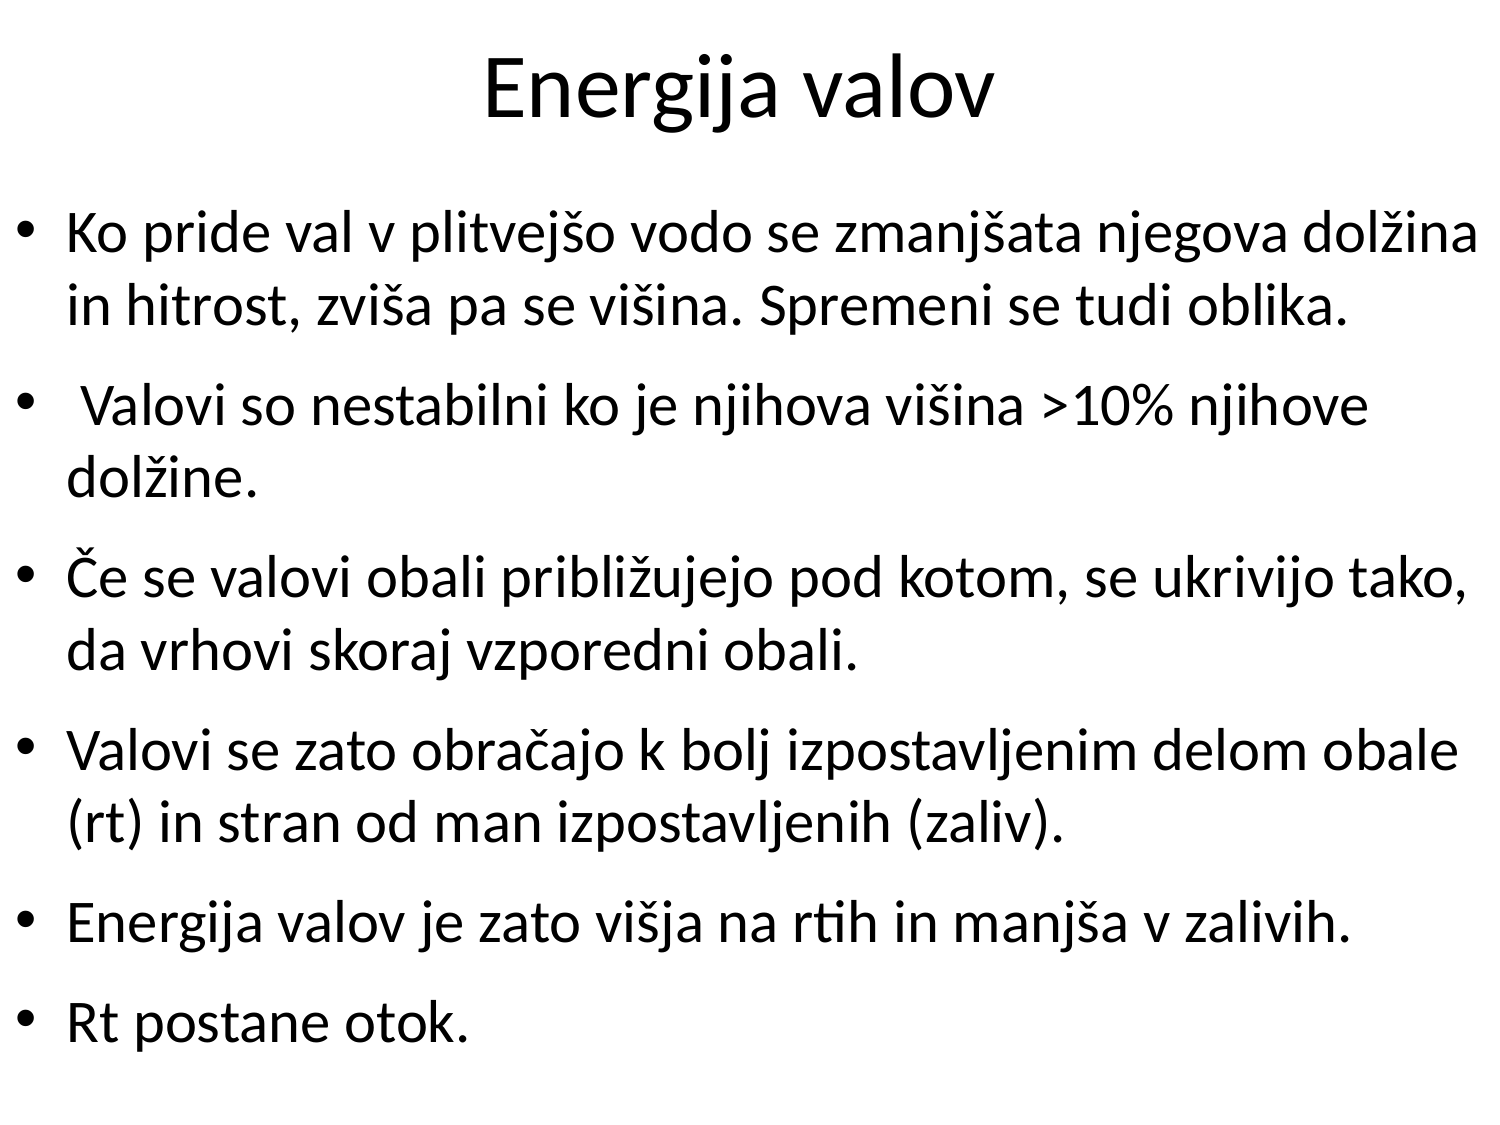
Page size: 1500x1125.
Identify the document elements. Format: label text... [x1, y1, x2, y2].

title Energija valov [64, 0, 1415, 161]
list Ko pride val v plitvejšo vodo se zmanjšata njegova dolžina in hitrost, zviša pa se višina. Spremeni se tudi oblika. Valovi so nestabilni ko je njihova višina >10% njihove dolžine. Če se valovi obali približujejo pod kotom, se ukrivijo tako, da vrhovi skoraj vzporedni obali. Valovi se zato obračajo k bolj izpostavljenim delom obale (rt) in stran od man izpostavljenih (zaliv). Energija valov je zato višja na rtih in manjša v zalivih. Rt postane otok. [0, 184, 1500, 1125]
